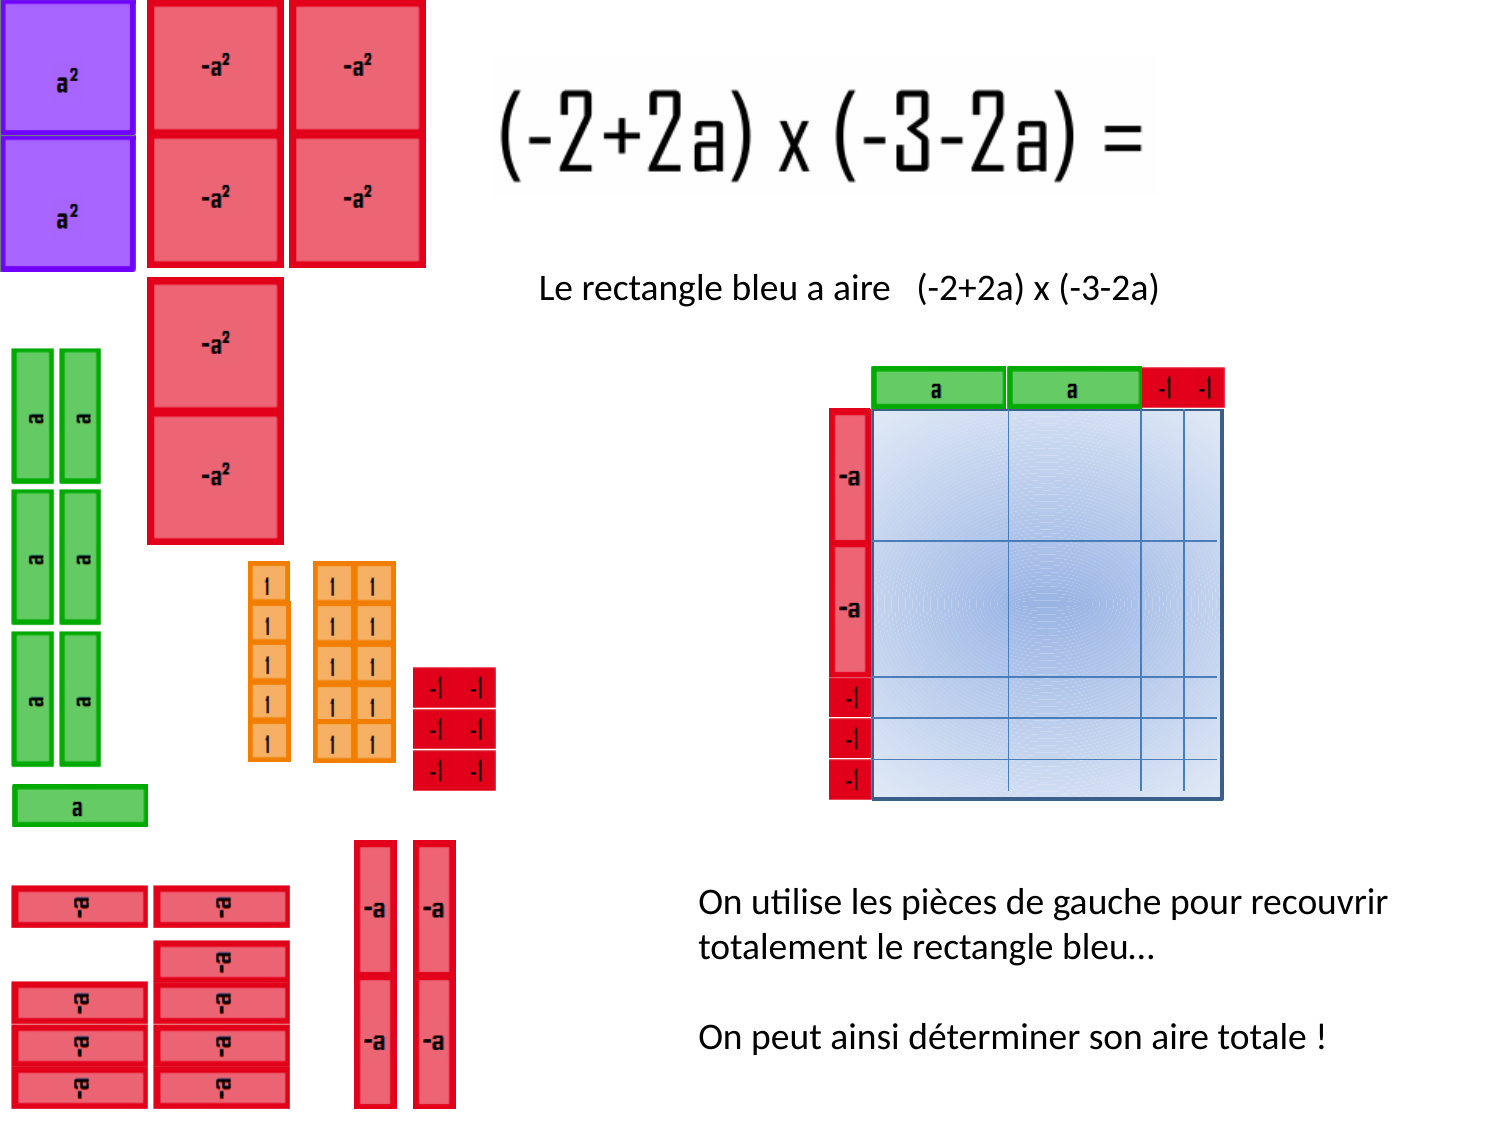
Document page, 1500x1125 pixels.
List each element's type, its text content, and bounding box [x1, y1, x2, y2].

text_box [1009, 542, 1140, 676]
picture [248, 561, 291, 762]
picture [153, 885, 290, 928]
text_box [1009, 409, 1140, 540]
text_box [1009, 678, 1140, 717]
picture [11, 348, 54, 485]
text_box [1142, 719, 1183, 759]
picture [59, 631, 101, 768]
picture [11, 631, 54, 768]
picture [829, 366, 1225, 801]
picture [490, 30, 1158, 208]
picture [147, 277, 284, 545]
picture [354, 840, 397, 1110]
text_box [1142, 542, 1183, 676]
picture [413, 666, 496, 792]
text_box [872, 409, 1222, 799]
text_box On utilise les pièces de gauche pour recouvrir totalement le rectangle bleu… On peut ainsi déterminer son aire totale ! [683, 869, 1413, 1065]
picture [59, 490, 101, 626]
picture [59, 348, 101, 485]
picture [289, 0, 426, 268]
text_box Le rectangle bleu a aire (-2+2a) x (-3-2a) [523, 255, 1176, 316]
text_box [872, 678, 1008, 717]
text_box [1009, 719, 1140, 759]
text_box [1142, 678, 1183, 717]
picture [147, 0, 284, 268]
text_box [872, 719, 1008, 759]
text_box [872, 409, 1008, 540]
picture [153, 940, 290, 1109]
text_box [872, 542, 1008, 676]
picture [0, 0, 136, 272]
picture [11, 885, 148, 928]
picture [11, 981, 148, 1109]
picture [313, 561, 396, 763]
text_box [1142, 409, 1183, 540]
picture [413, 840, 456, 1110]
picture [11, 490, 54, 626]
picture [11, 784, 148, 827]
